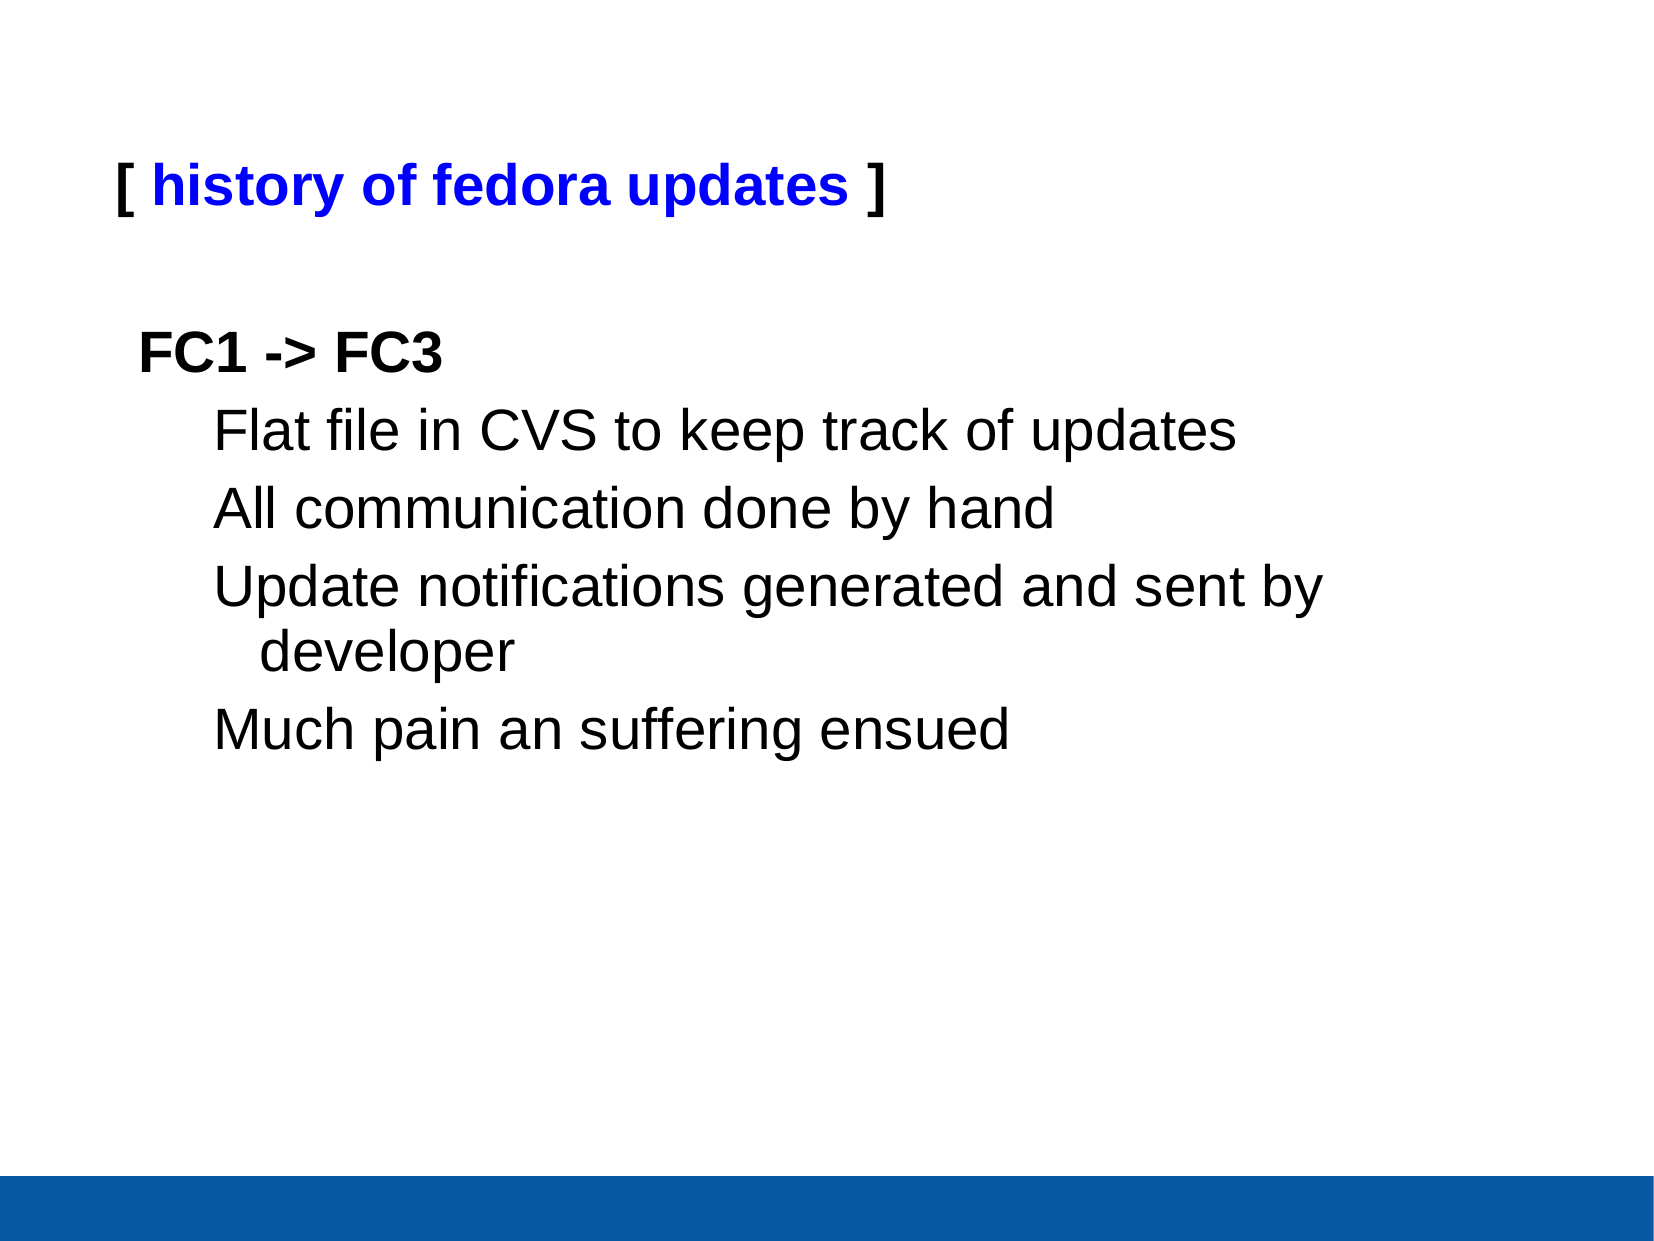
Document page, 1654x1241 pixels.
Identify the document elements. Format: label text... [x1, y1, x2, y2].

picture [0, 1176, 1654, 1241]
list FC1 -> FC3 Flat file in CVS to keep track of updates All communication done by hand Update notifications generated and sent by developer Much pain an suffering ensued [123, 312, 1525, 770]
title [ history of fedora updates ] [115, 130, 1521, 241]
